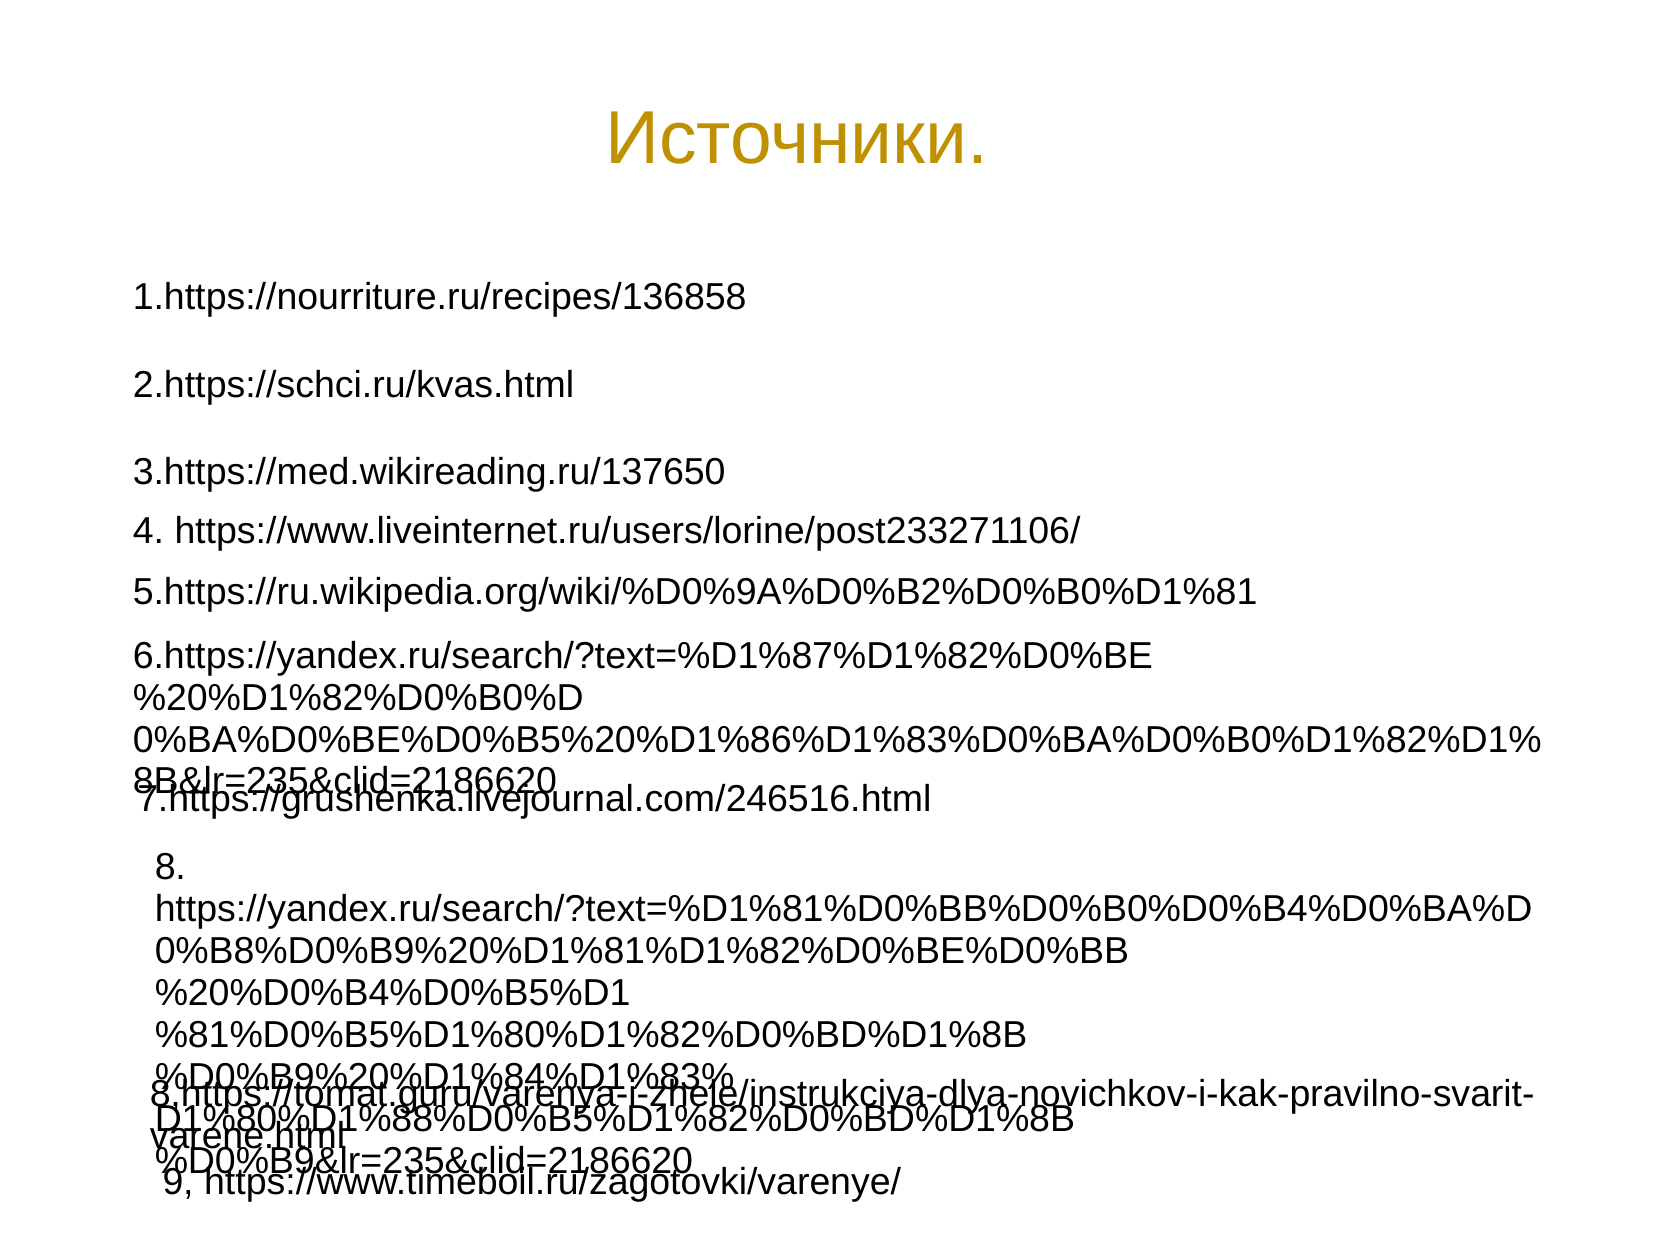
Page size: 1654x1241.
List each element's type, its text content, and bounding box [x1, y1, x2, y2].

text_box 6.https://yandex.ru/search/?text=%D1%87%D1%82%D0%BE%20%D1%82%D0%B0%D 0%BA%D0%BE%D0%B5%20%D1%86%D1%83%D0%BA%D0%B0%D1%82%D1% 8B&lr=235&clid=2186620 [118, 626, 1595, 768]
text_box 1.https://nourriture.ru/recipes/136858 [118, 267, 762, 325]
text_box 8. https://yandex.ru/search/?text=%D1%81%D0%BB%D0%B0%D0%B4%D0%BA%D 0%B8%D0%B9%20%D1%81%D1%82%D0%BE%D0%BB%20%D0%B4%D0%B5%D1 %81%D0%B5%D1%80%D1%82%D0%BD%D1%8B%D0%B9%20%D1%84%D1%83% D1%80%D1%88%D0%B5%D1%82%D0%BD%D1%8B%D0%B9&lr=235&clid=2186620 [140, 838, 1586, 1064]
text_box 9, https://www.timeboil.ru/zagotovki/varenye/ [147, 1153, 990, 1211]
text_box 2.https://schci.ru/kvas.html [118, 356, 662, 414]
text_box Источники. [590, 88, 1008, 191]
text_box 7.https://grushenka.livejournal.com/246516.html [122, 769, 1034, 827]
text_box 4. https://www.liveinternet.ru/users/lorine/post233271106/ [118, 501, 1152, 559]
text_box 3.https://med.wikireading.ru/137650 [118, 442, 827, 500]
text_box 8,https://tomat.guru/varenya-i-zhele/instrukciya-dlya-novichkov-i-kak-pravilno-svarit- varene.html [134, 1065, 1595, 1165]
text_box 5.https://ru.wikipedia.org/wiki/%D0%9A%D0%B2%D0%B0%D1%81 [118, 563, 1536, 621]
